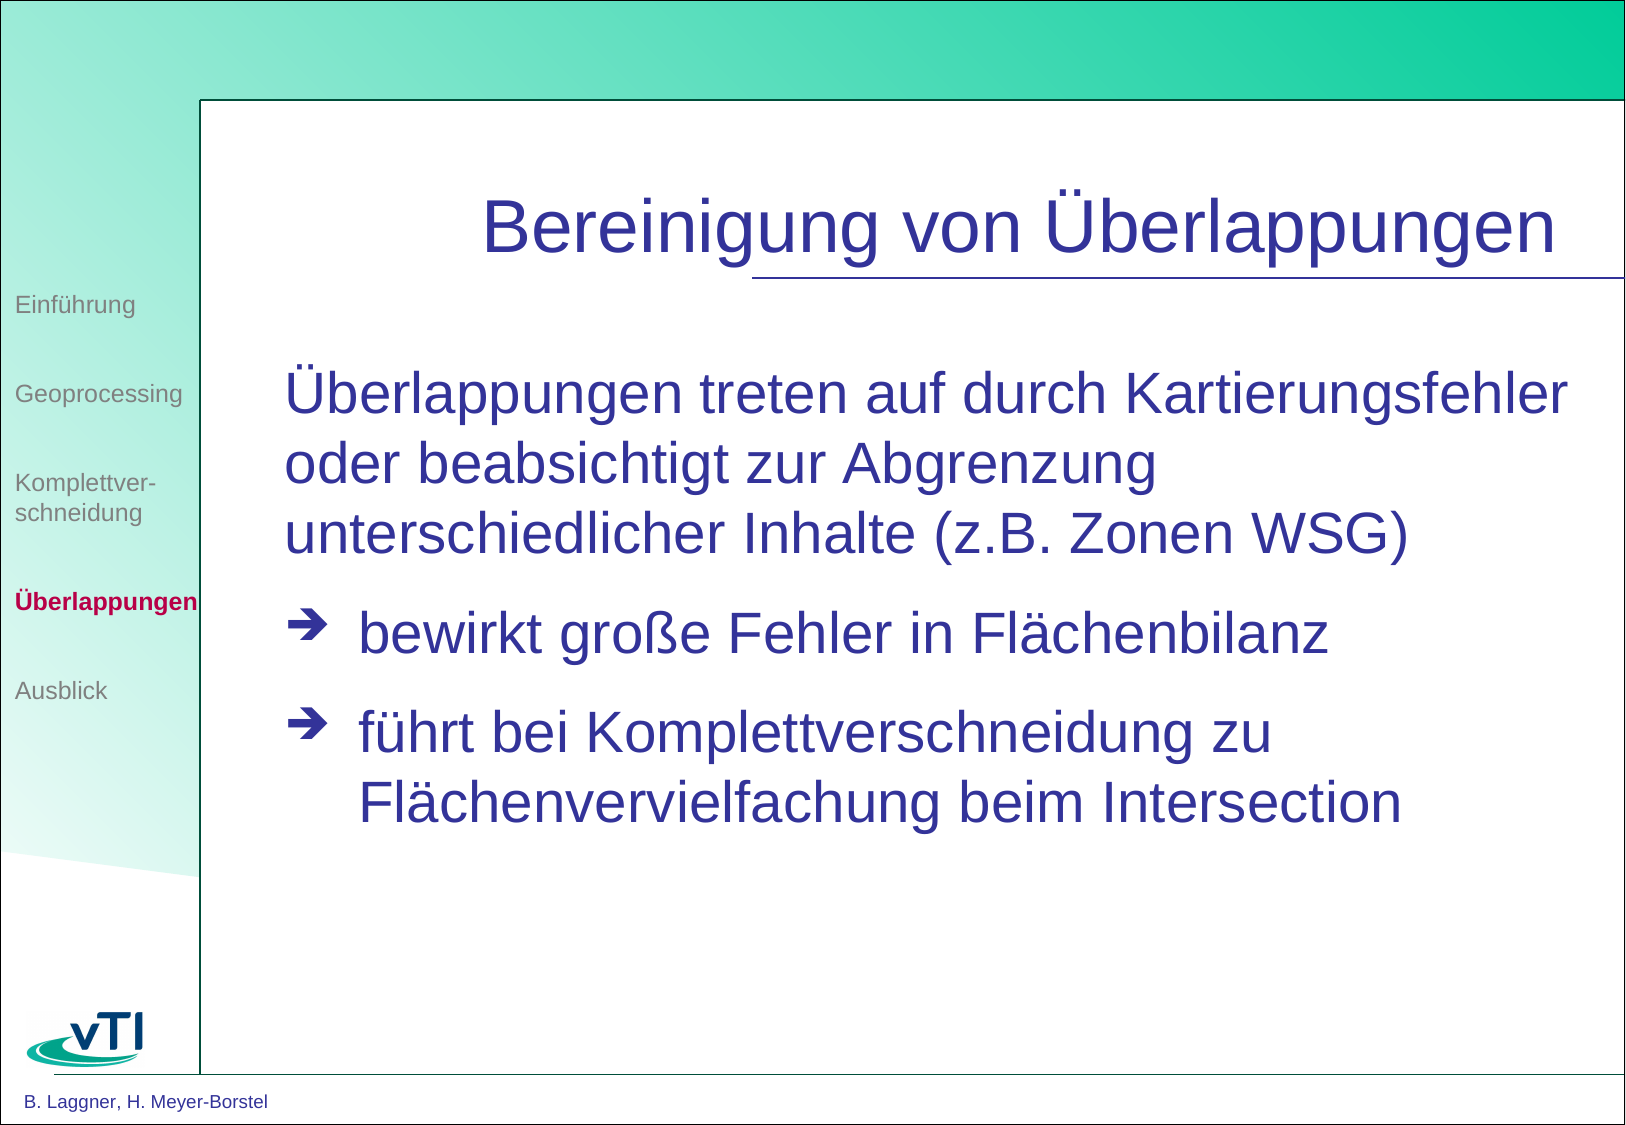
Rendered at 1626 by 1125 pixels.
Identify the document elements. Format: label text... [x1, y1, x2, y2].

text_box Einführung Geoprocessing Komplettver-schneidung Überlappungen Ausblick [0, 281, 224, 747]
picture [26, 1011, 145, 1068]
text_box Bereinigung von Überlappungen [465, 170, 1573, 276]
text_box Überlappungen treten auf durch Kartierungsfehler oder beabsichtigt zur Abgrenzung unterschiedlicher Inhalte (z.B. Zonen WSG) bewirkt große Fehler in Flächenbilanz führt bei Komplettverschneidung zu Flächenvervielfachung beim Intersection [269, 348, 1601, 907]
